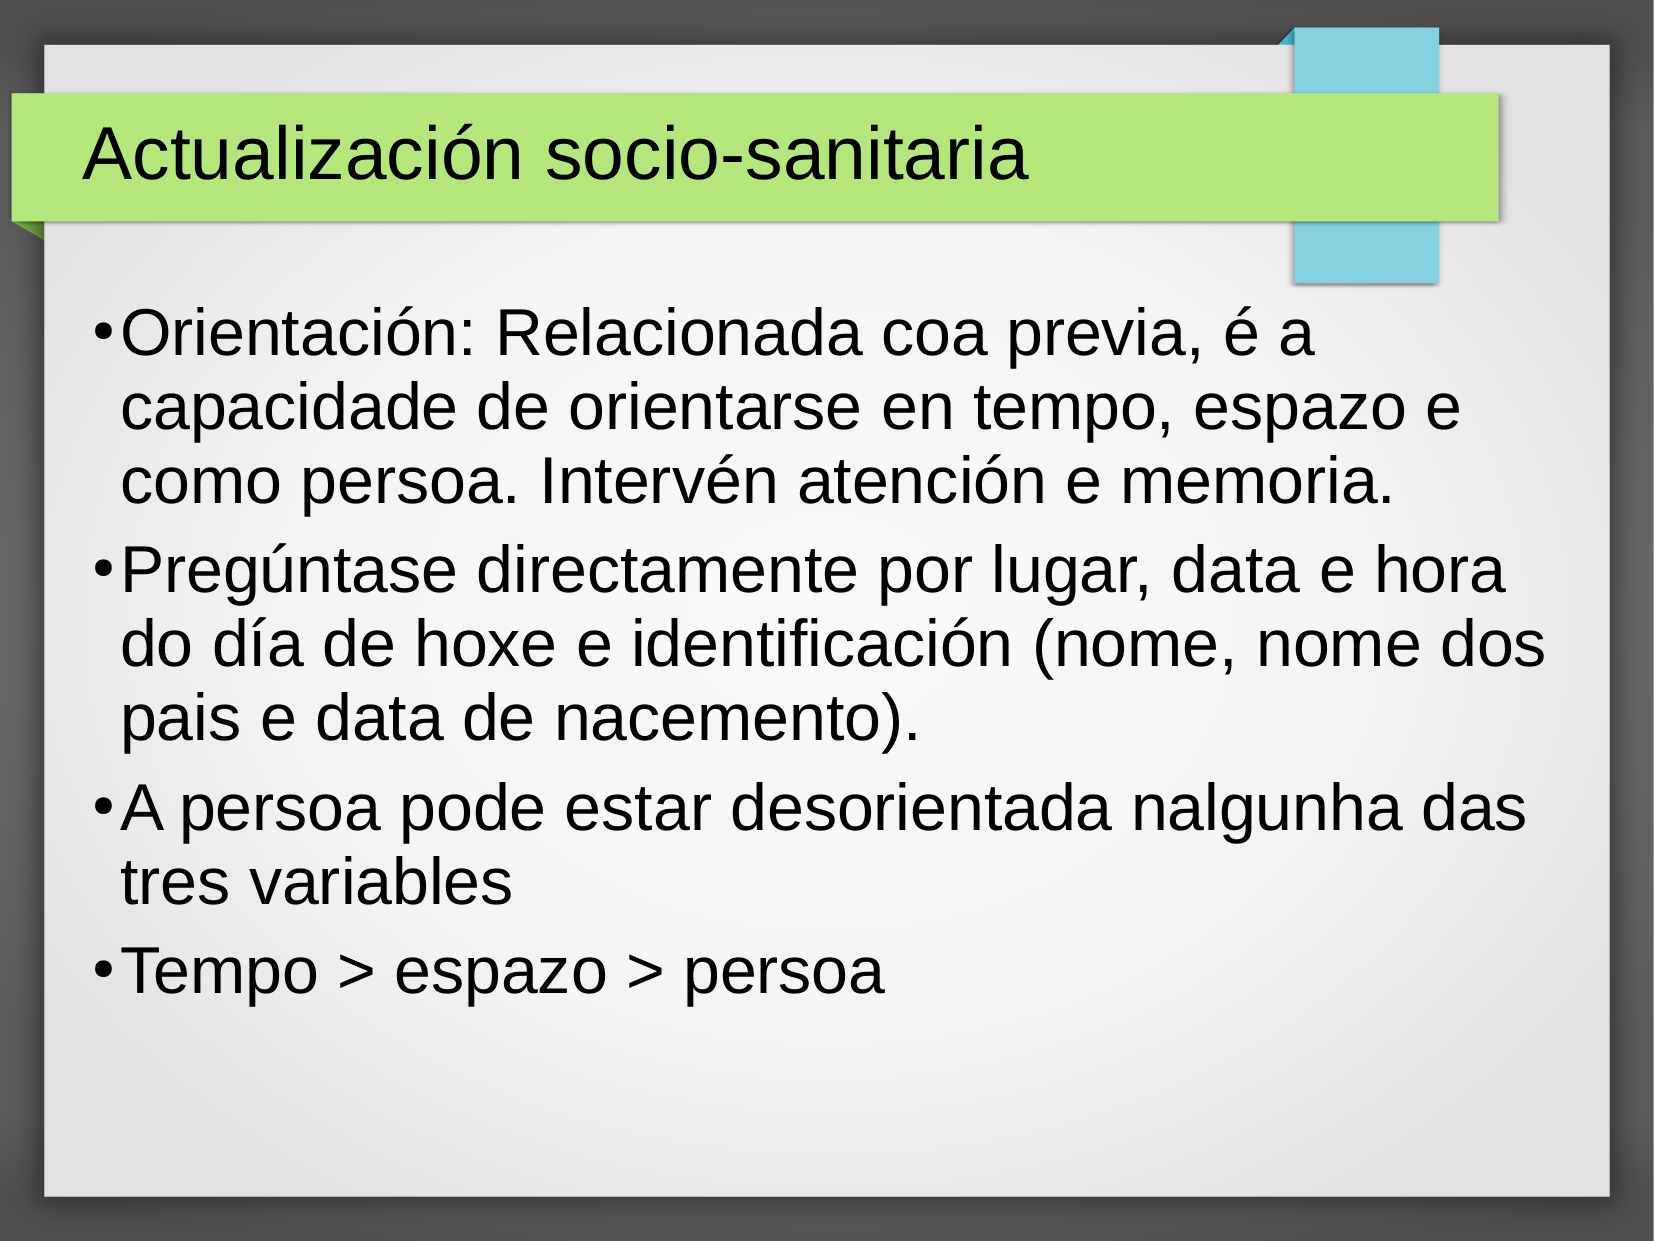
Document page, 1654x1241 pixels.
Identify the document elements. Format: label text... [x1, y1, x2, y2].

title Actualización socio-sanitaria [82, 94, 1264, 213]
list Orientación: Relacionada coa previa, é a capacidade de orientarse en tempo, espazo e como persoa. Intervén atención e memoria. Pregúntase directamente por lugar, data e hora do día de hoxe e identificación (nome, nome dos pais e data de nacemento). A persoa pode estar desorientada nalgunha das tres variables Tempo > espazo > persoa [82, 295, 1571, 1015]
picture [0, 0, 1654, 1241]
